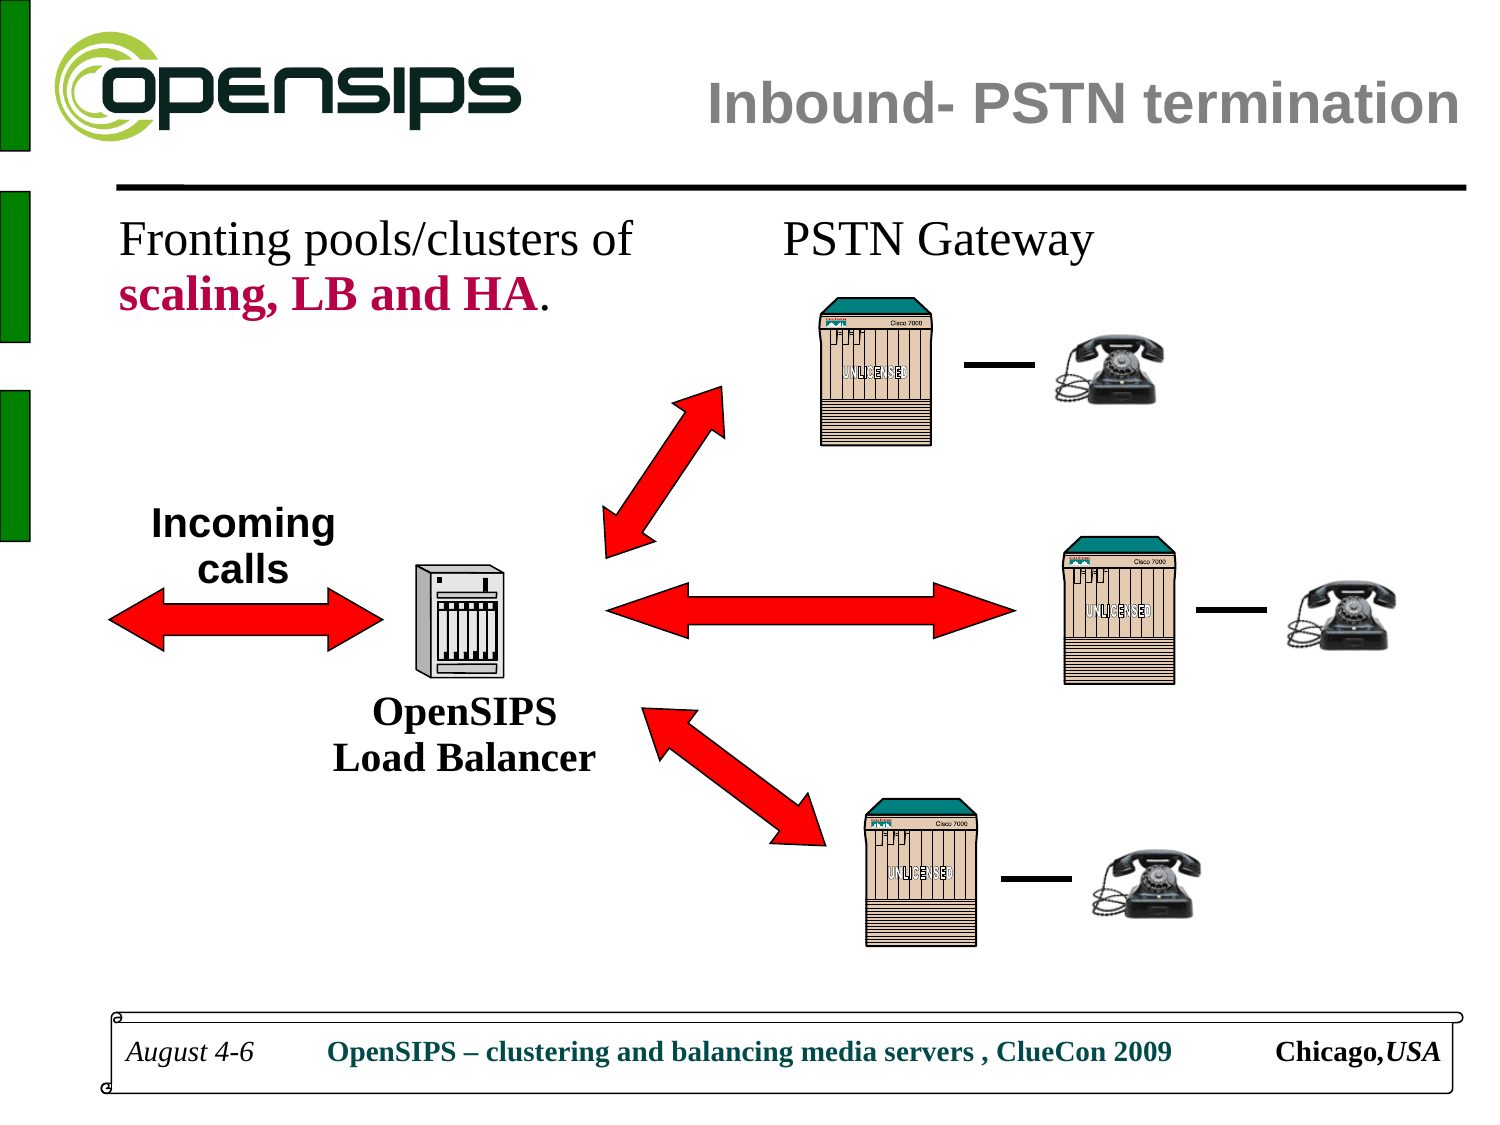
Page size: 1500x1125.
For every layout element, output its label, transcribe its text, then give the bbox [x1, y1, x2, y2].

text_box [603, 386, 725, 559]
title Inbound- PSTN termination [678, 44, 1462, 180]
chart [1086, 838, 1225, 923]
chart [1049, 323, 1188, 408]
text_box [642, 708, 826, 846]
chart [1281, 569, 1420, 654]
chart [809, 288, 942, 456]
chart [854, 789, 987, 957]
text_box OpenSIPS Load Balancer [318, 680, 612, 789]
text_box Incoming calls [136, 492, 352, 610]
text_box [109, 602, 383, 651]
chart [1052, 527, 1185, 695]
picture [51, 27, 532, 148]
text_box PSTN Gateway [767, 219, 1110, 271]
text_box [416, 565, 504, 678]
text_box Fronting pools/clusters of scaling, LB and HA. [104, 203, 662, 329]
text_box [607, 582, 1015, 639]
